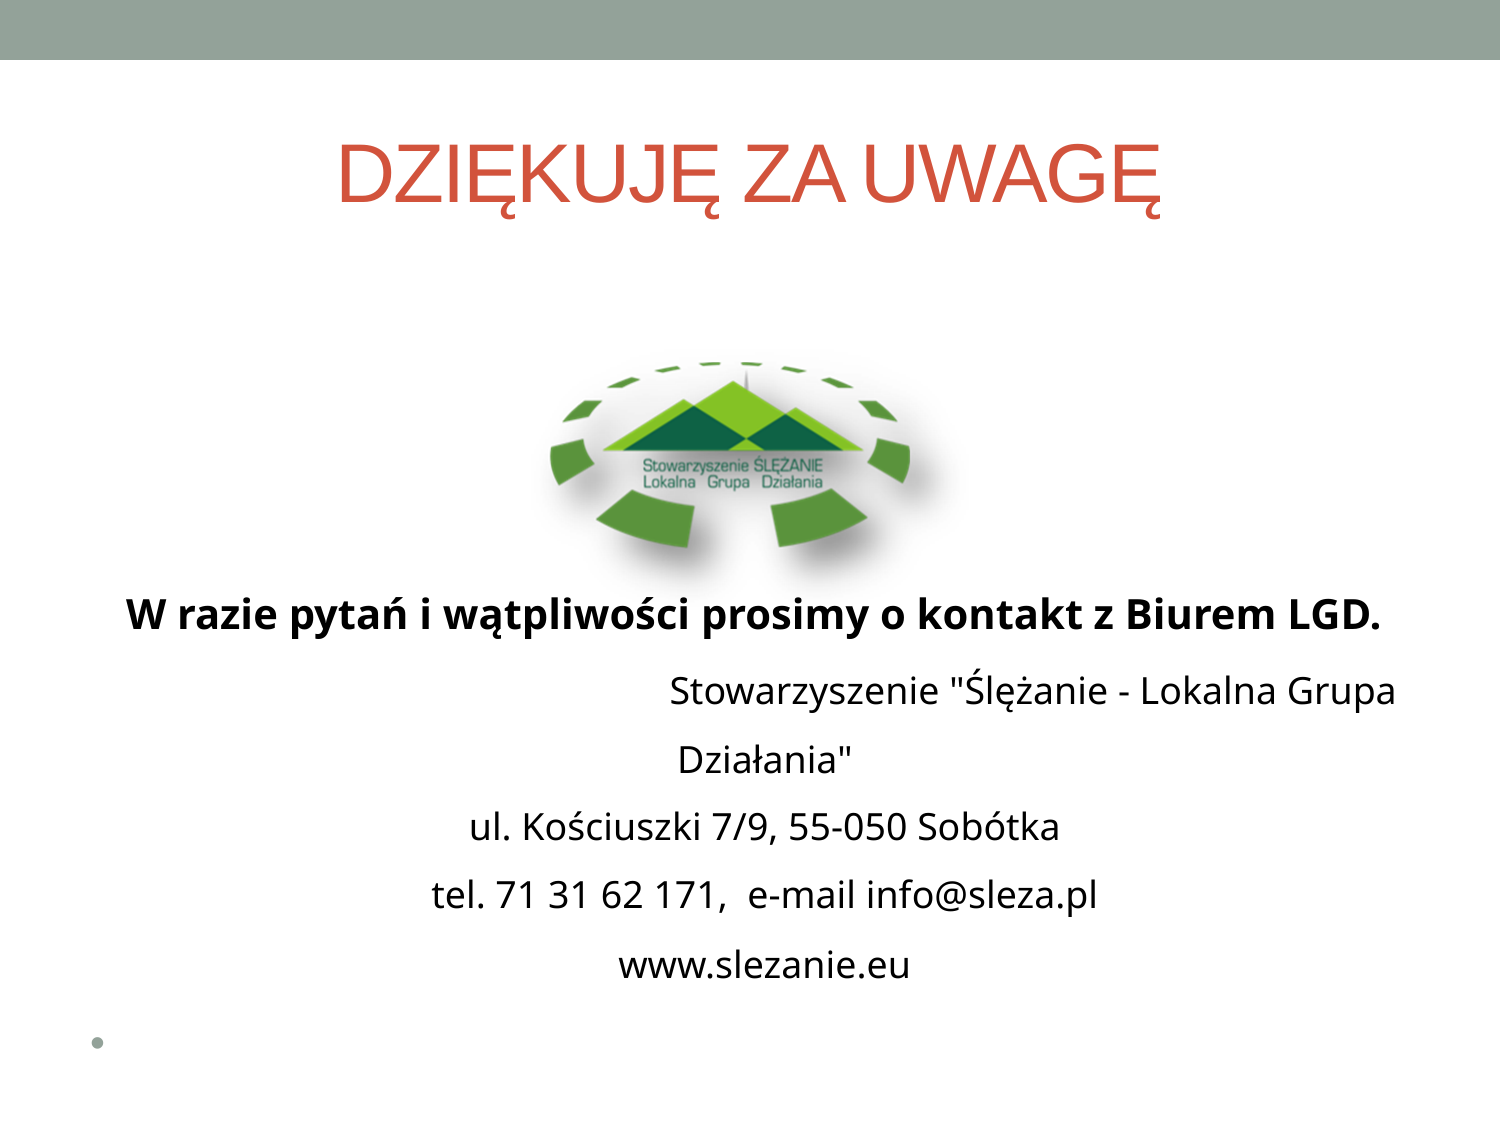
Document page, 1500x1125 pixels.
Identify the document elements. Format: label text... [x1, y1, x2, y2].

title DZIĘKUJĘ ZA UWAGĘ [75, 87, 1426, 251]
picture [531, 349, 969, 610]
list W razie pytań i wątpliwości prosimy o kontakt z Biurem LGD. Stowarzyszenie "Ślężanie - Lokalna Grupa Działania" ul. Kościuszki 7/9, 55-050 Sobótka tel. 71 31 62 171, e-mail info@sleza.pl www.slezanie.eu [75, 262, 1426, 1063]
